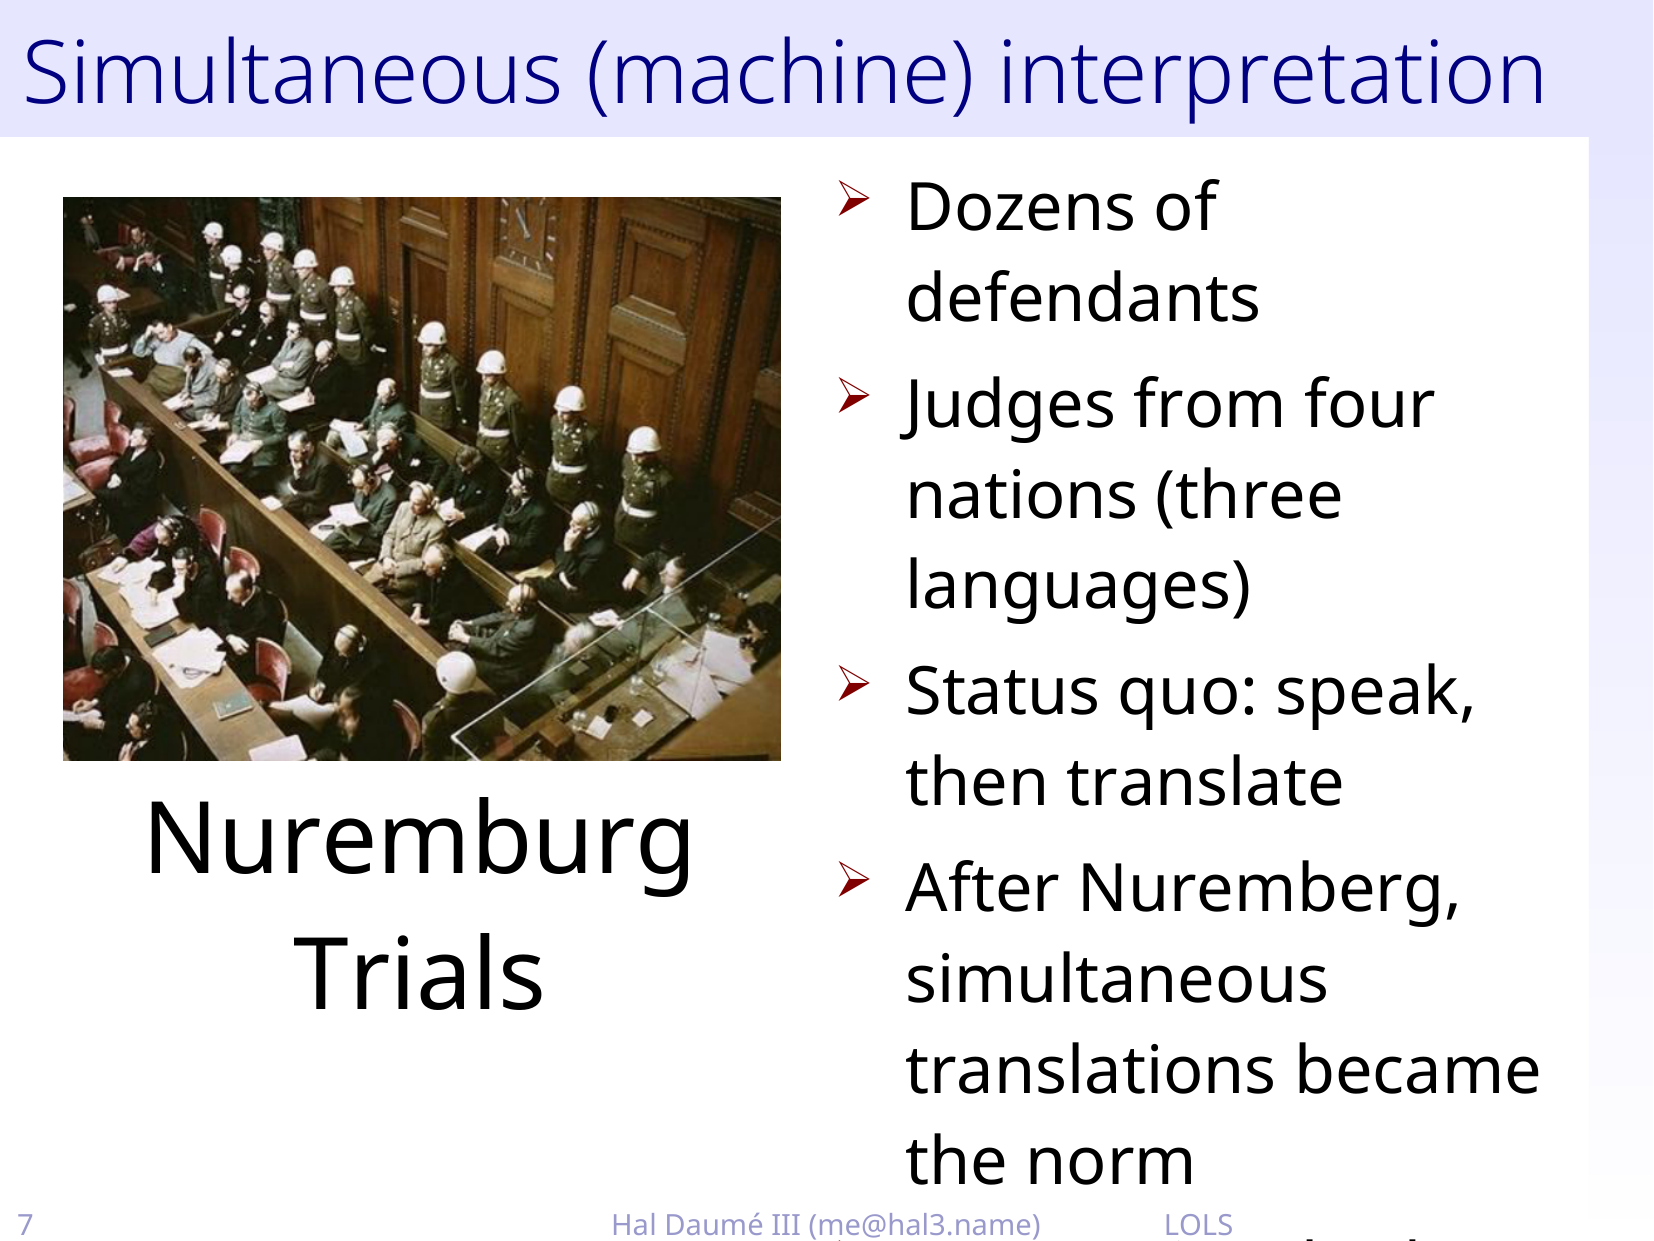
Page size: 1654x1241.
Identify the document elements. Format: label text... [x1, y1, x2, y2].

list Dozens of defendants Judges from four nations (three languages) Status quo: speak, then translate After Nuremberg, simultaneous translations became the norm Long wait → bad conversation [822, 159, 1575, 1068]
text_box Nuremburg Trials [140, 766, 700, 1033]
title Simultaneous (machine) interpretation [22, 8, 1639, 131]
picture [63, 197, 781, 761]
